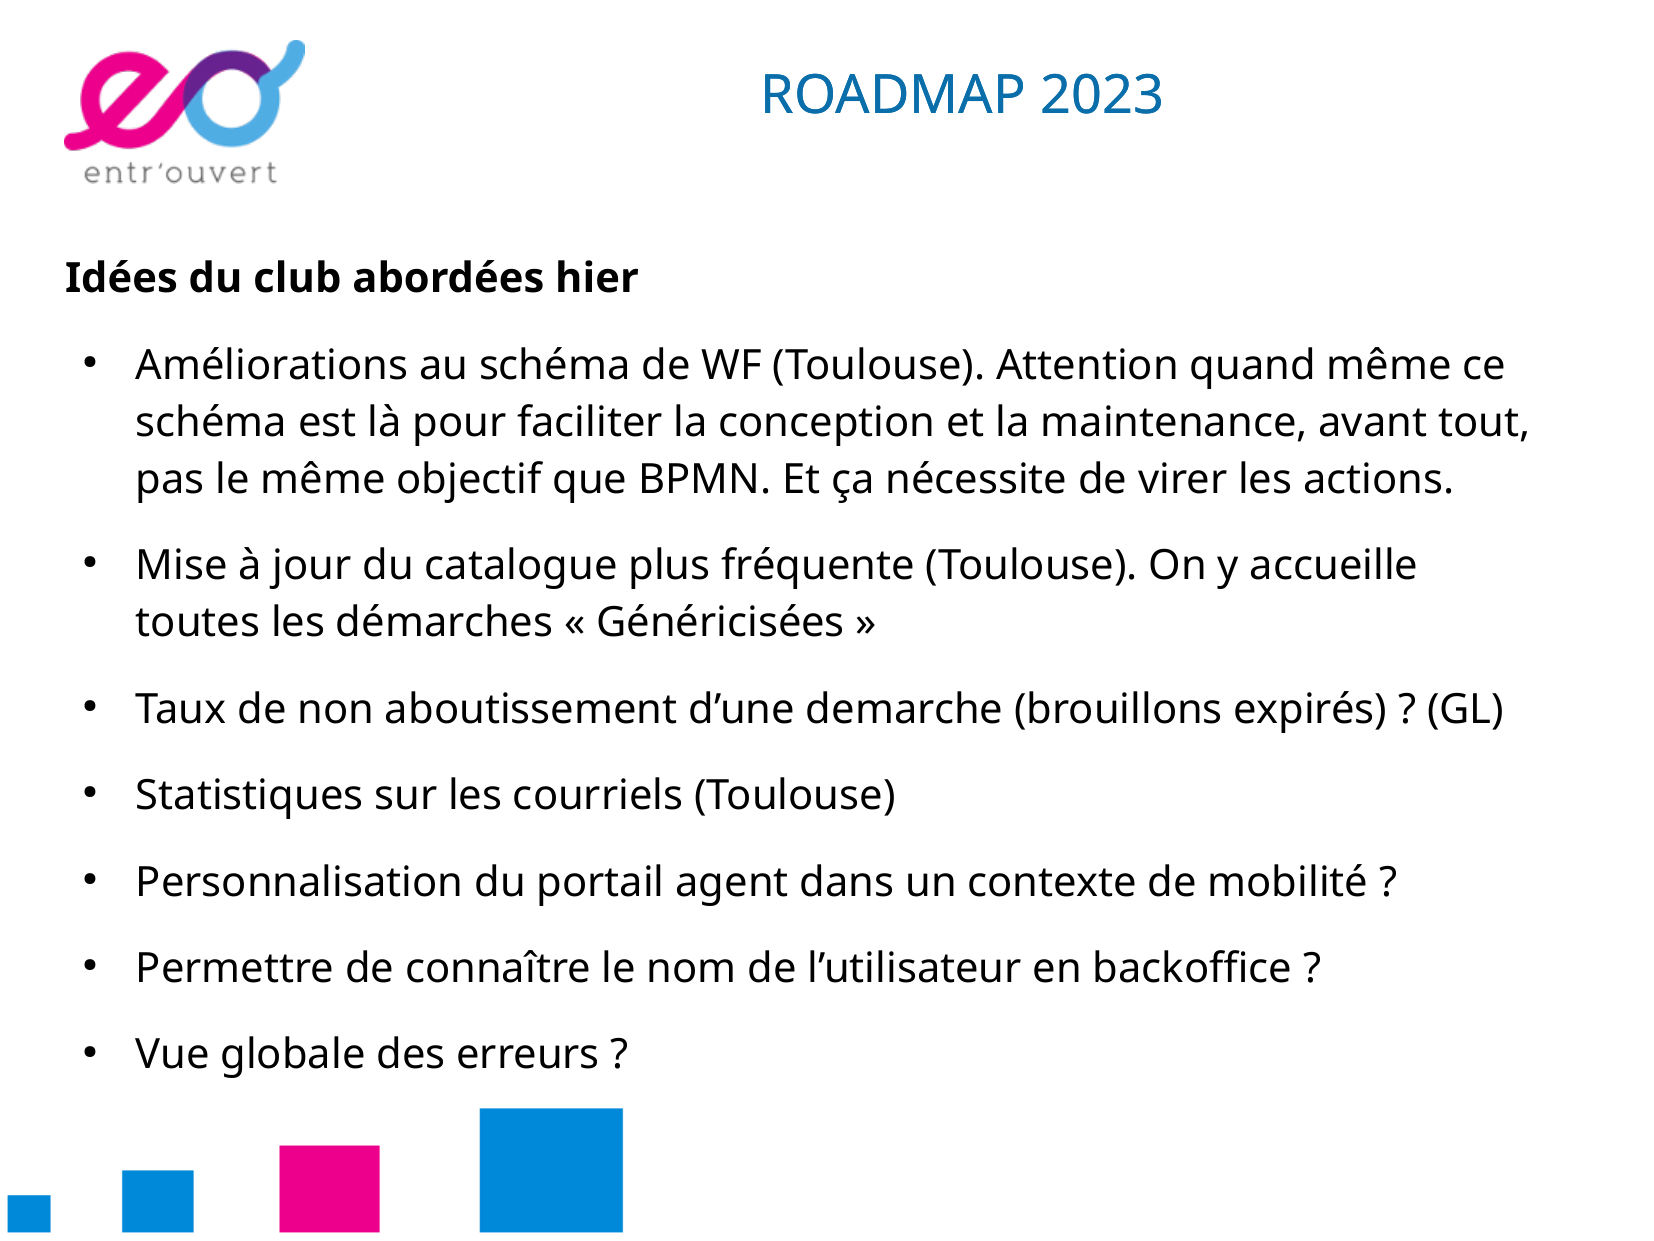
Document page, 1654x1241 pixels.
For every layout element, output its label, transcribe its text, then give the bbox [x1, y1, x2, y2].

list Idées du club abordées hier Améliorations au schéma de WF (Toulouse). Attention quand même ce schéma est là pour faciliter la conception et la maintenance, avant tout, pas le même objectif que BPMN. Et ça nécessite de virer les actions. Mise à jour du catalogue plus fréquente (Toulouse). On y accueille toutes les démarches « Généricisées » Taux de non aboutissement d’une demarche (brouillons expirés) ? (GL) Statistiques sur les courriels (Toulouse) Personnalisation du portail agent dans un contexte de mobilité ? Permettre de connaître le nom de l’utilisateur en backoffice ? Vue globale des erreurs ? [65, 248, 1548, 354]
title roadmap 2023 [354, 55, 1571, 263]
picture [64, 40, 305, 184]
picture [5, 1106, 626, 1235]
